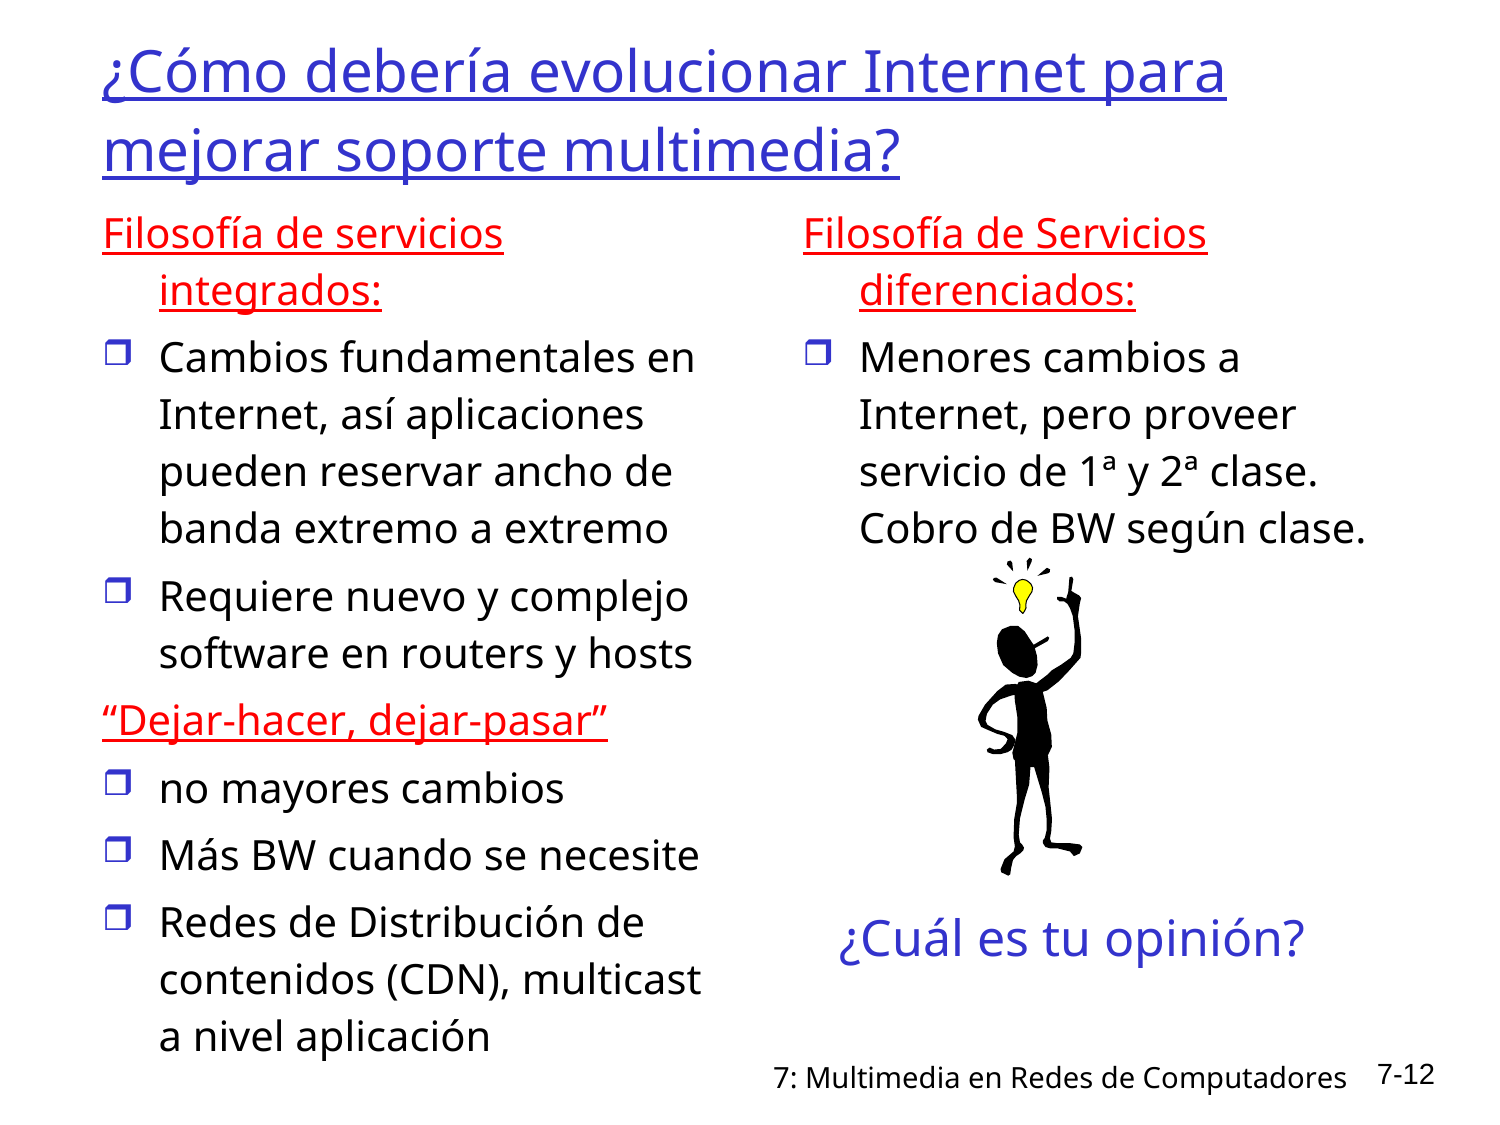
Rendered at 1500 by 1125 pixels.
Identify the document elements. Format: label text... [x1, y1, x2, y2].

list Filosofía de servicios integrados: Cambios fundamentales en Internet, así aplicaciones pueden reservar ancho de banda extremo a extremo Requiere nuevo y complejo software en routers y hosts “Dejar-hacer, dejar-pasar” no mayores cambios Más BW cuando se necesite Redes de Distribución de contenidos (CDN), multicast a nivel aplicación [87, 196, 751, 1063]
list Filosofía de Servicios diferenciados: Menores cambios a Internet, pero proveer servicio de 1ª y 2ª clase. Cobro de BW según clase. [788, 196, 1411, 955]
text_box ¿Cuál es tu opinión? [824, 898, 1321, 974]
picture [977, 557, 1083, 876]
title ¿Cómo debería evolucionar Internet para mejorar soporte multimedia? [87, 29, 1363, 189]
